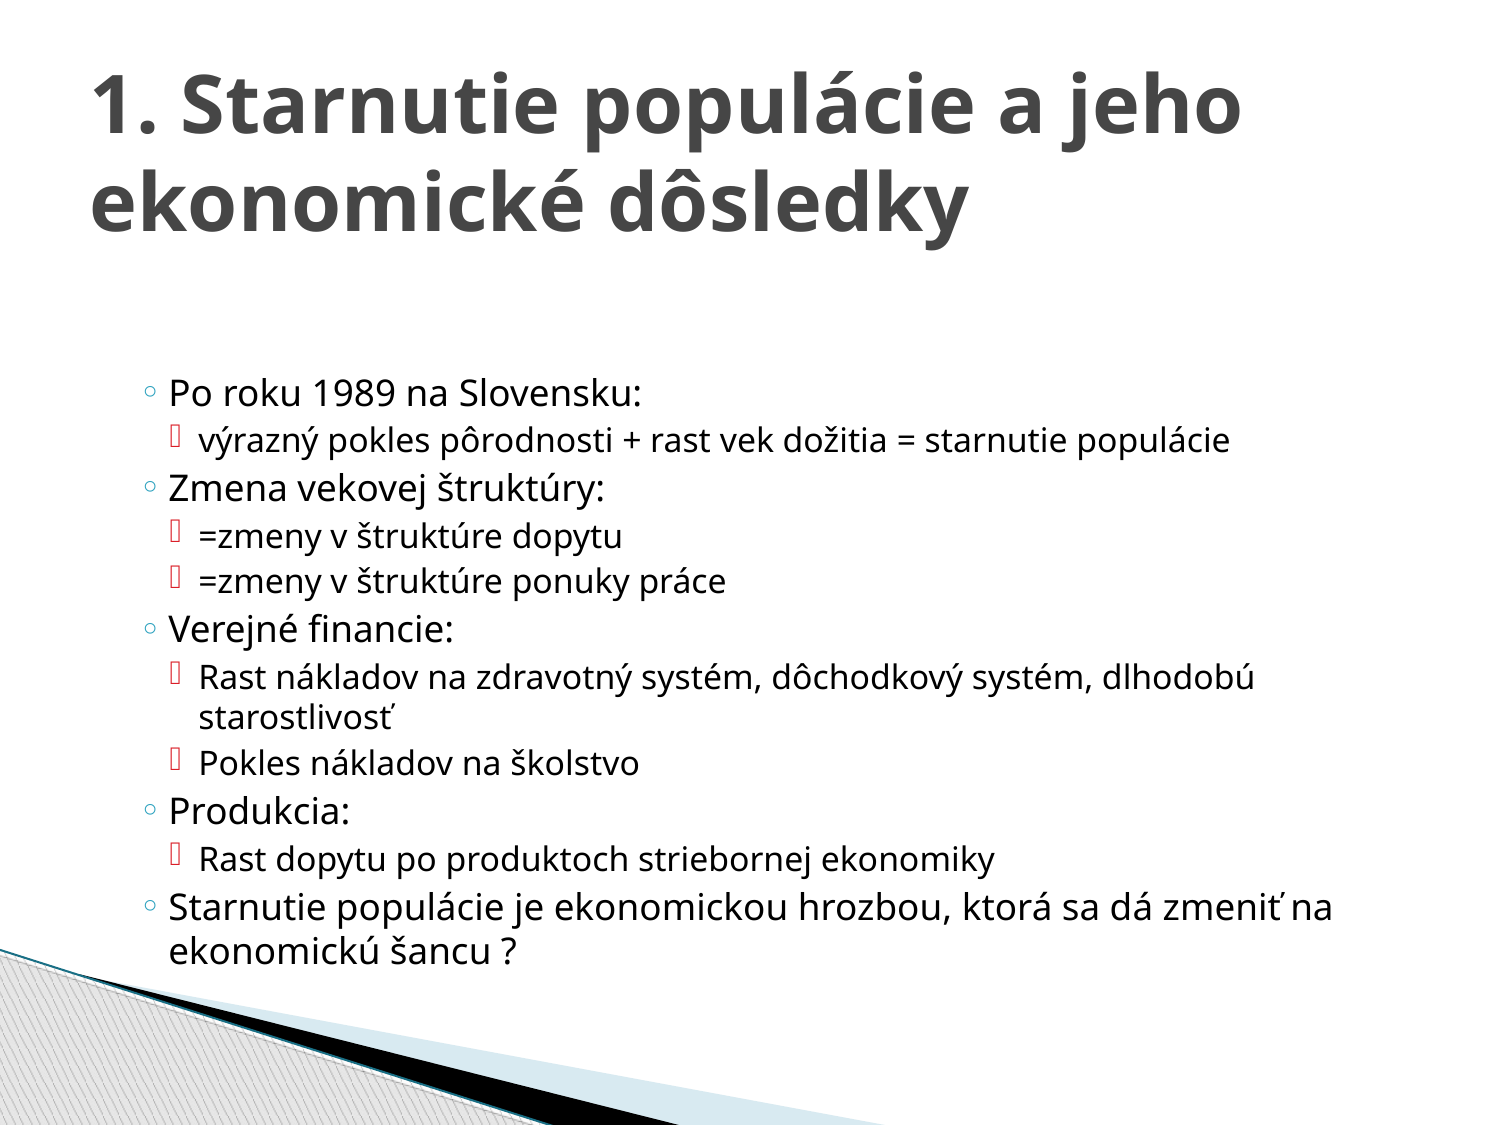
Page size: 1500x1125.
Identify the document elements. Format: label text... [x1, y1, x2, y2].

title 1. Starnutie populácie a jeho ekonomické dôsledky [75, 45, 1425, 256]
list Po roku 1989 na Slovensku: výrazný pokles pôrodnosti + rast vek dožitia = starnutie populácie Zmena vekovej štruktúry: =zmeny v štruktúre dopytu =zmeny v štruktúre ponuky práce Verejné financie: Rast nákladov na zdravotný systém, dôchodkový systém, dlhodobú starostlivosť Pokles nákladov na školstvo Produkcia: Rast dopytu po produktoch striebornej ekonomiky Starnutie populácie je ekonomickou hrozbou, ktorá sa dá zmeniť na ekonomickú šancu ? [75, 361, 1425, 986]
